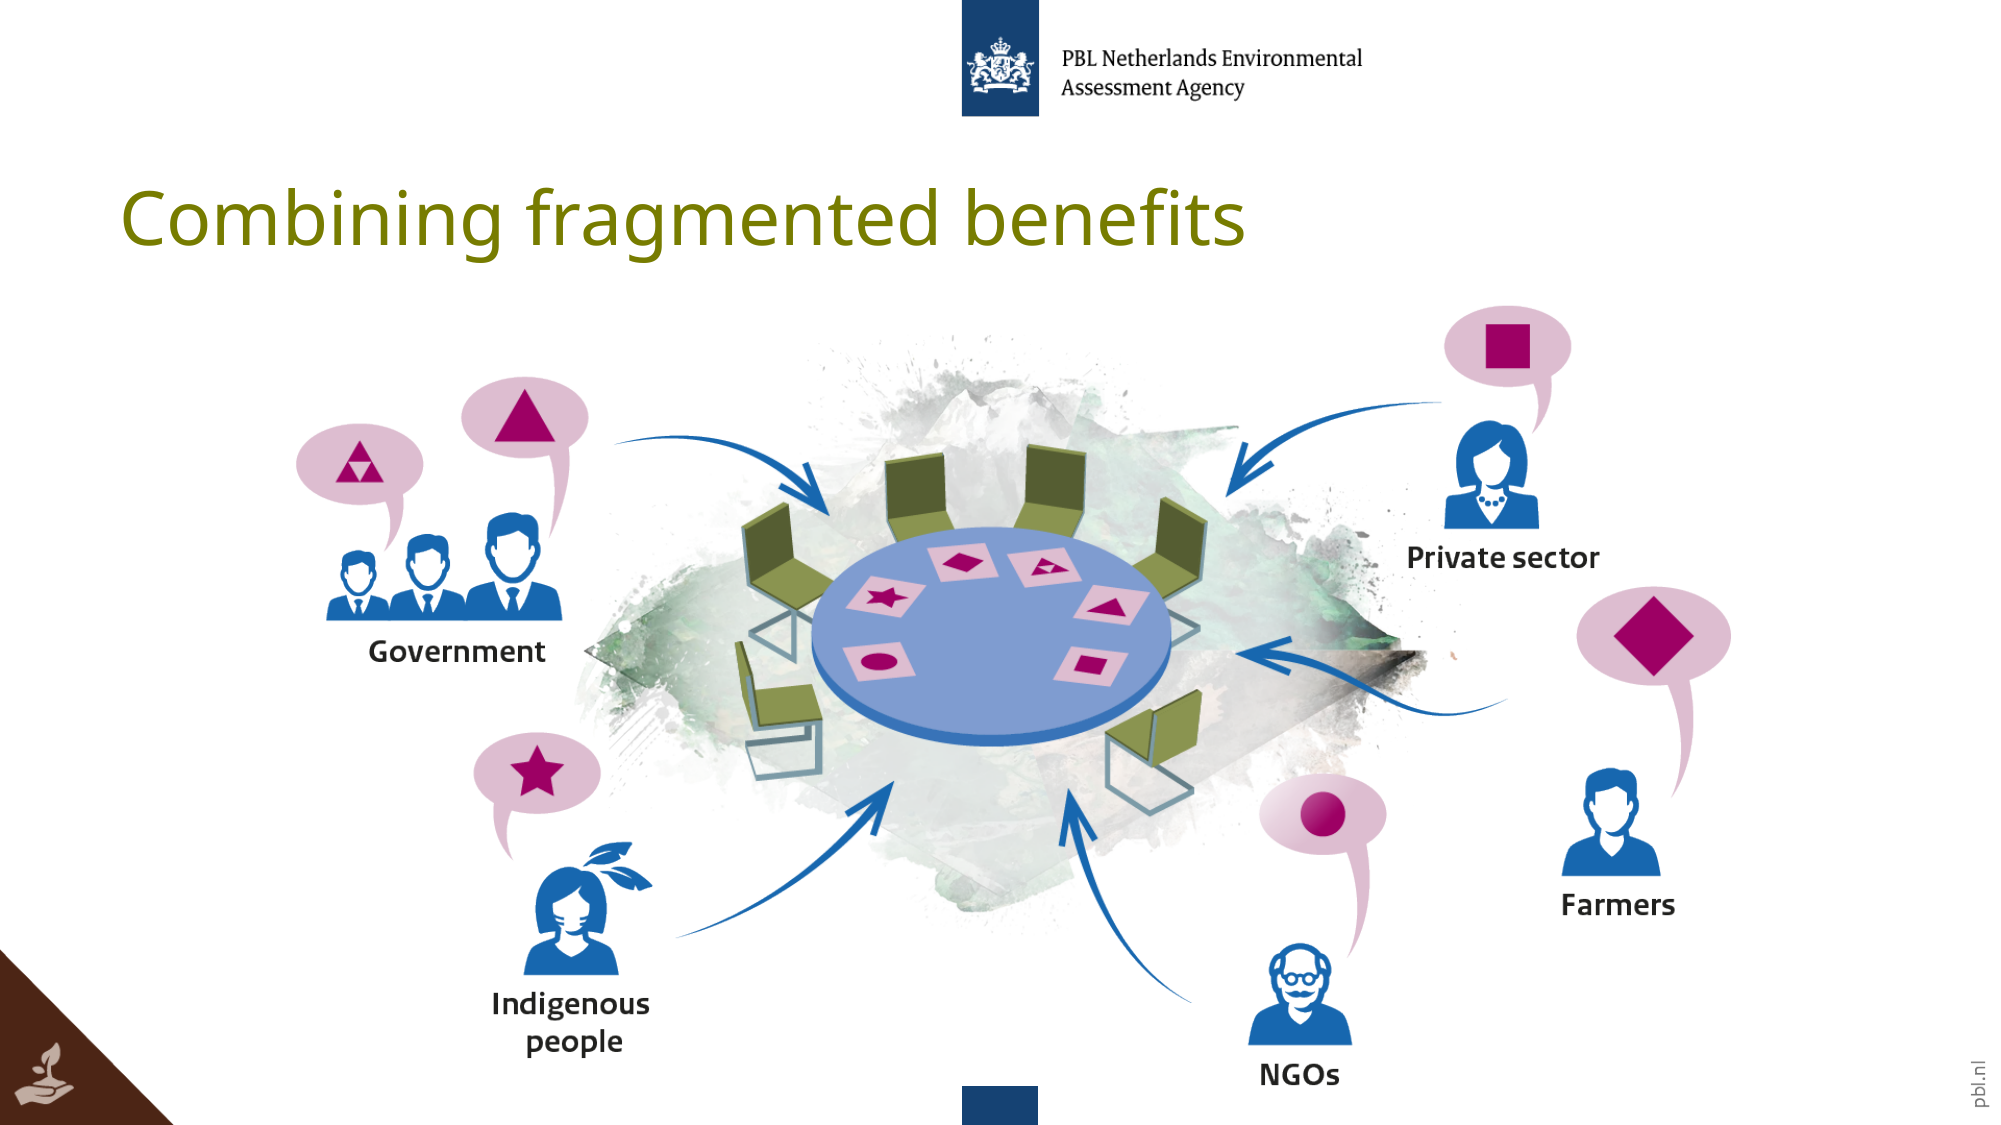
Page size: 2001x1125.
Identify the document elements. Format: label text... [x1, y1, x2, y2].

picture [0, 0, 2000, 1125]
title Combining fragmented benefits [104, 172, 1897, 329]
